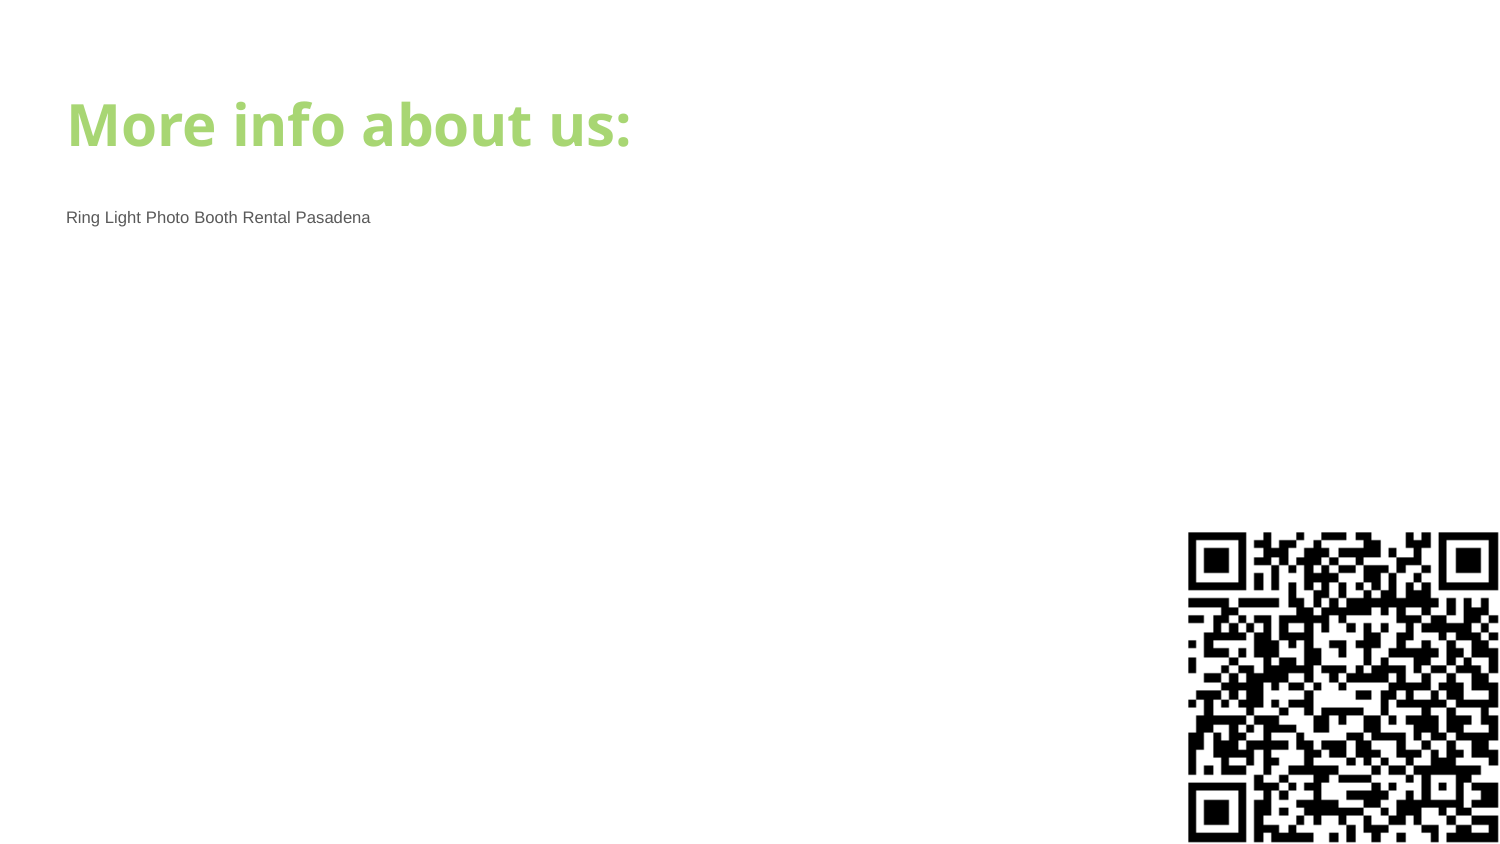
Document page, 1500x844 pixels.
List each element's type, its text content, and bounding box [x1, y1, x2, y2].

title More info about us: [51, 72, 1449, 167]
picture [1187, 531, 1500, 844]
list Ring Light Photo Booth Rental Pasadena [51, 189, 1449, 750]
